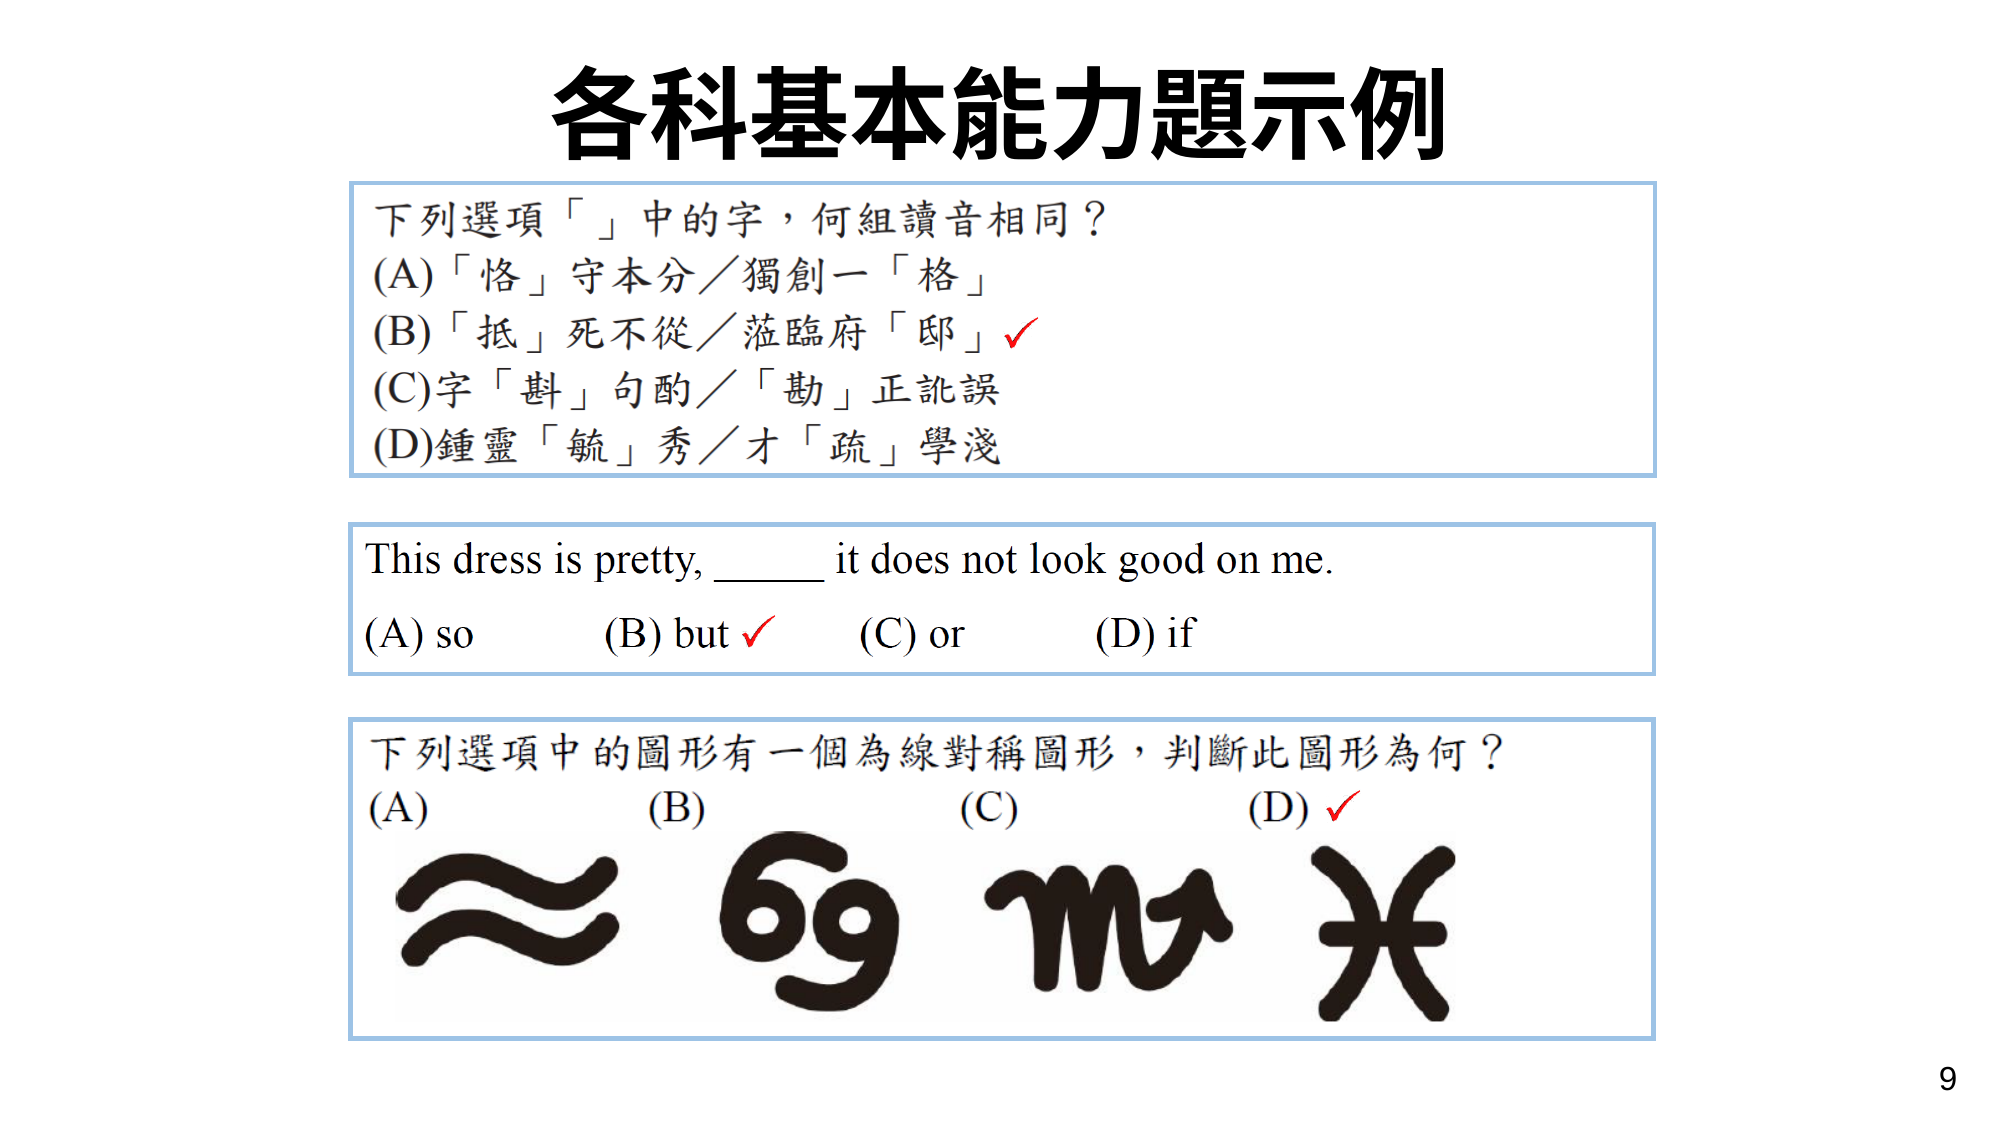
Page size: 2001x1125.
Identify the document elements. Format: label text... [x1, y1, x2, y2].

list [351, 183, 1655, 476]
title 各科基本能力題示例 [137, 2, 1863, 220]
text_box 9 [1923, 1047, 2000, 1108]
text_box [350, 719, 1654, 1039]
picture [358, 533, 1343, 667]
text_box [350, 524, 1655, 674]
picture [353, 728, 1508, 1029]
picture [1002, 316, 1039, 350]
